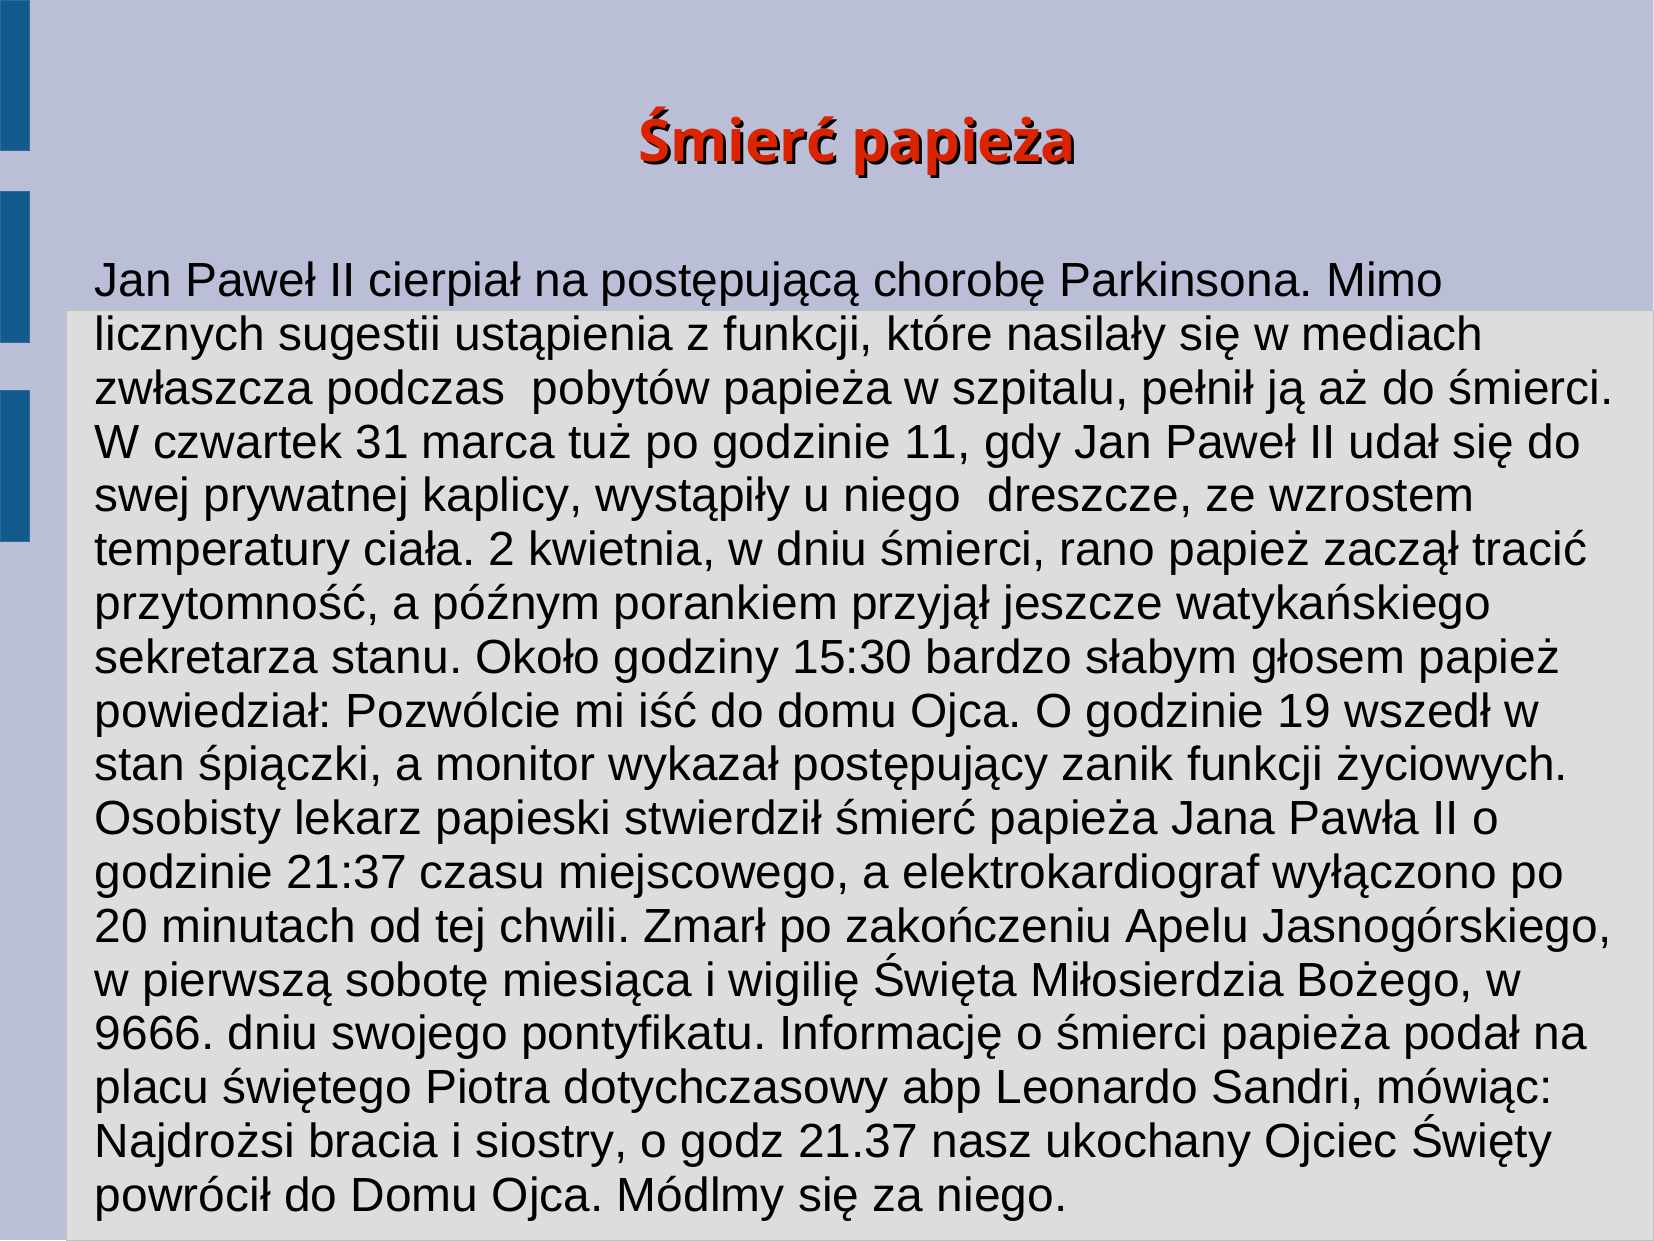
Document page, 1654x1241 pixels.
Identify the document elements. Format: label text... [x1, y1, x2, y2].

title Śmierć papieża [158, 35, 1571, 243]
list Jan Paweł II cierpiał na postępującą chorobę Parkinsona. Mimo licznych sugestii ustąpienia z funkcji, które nasilały się w mediach zwłaszcza podczas pobytów papieża w szpitalu, pełnił ją aż do śmierci. W czwartek 31 marca tuż po godzinie 11, gdy Jan Paweł II udał się do swej prywatnej kaplicy, wystąpiły u niego dreszcze, ze wzrostem temperatury ciała. 2 kwietnia, w dniu śmierci, rano papież zaczął tracić przytomność, a późnym porankiem przyjął jeszcze watykańskiego sekretarza stanu. Około godziny 15:30 bardzo słabym głosem papież powiedział: Pozwólcie mi iść do domu Ojca. O godzinie 19 wszedł w stan śpiączki, a monitor wykazał postępujący zanik funkcji życiowych. Osobisty lekarz papieski stwierdził śmierć papieża Jana Pawła II o godzinie 21:37 czasu miejscowego, a elektrokardiograf wyłączono po 20 minutach od tej chwili. Zmarł po zakończeniu Apelu Jasnogórskiego, w pierwszą sobotę miesiąca i wigilię Święta Miłosierdzia Bożego, w 9666. dniu swojego pontyfikatu. Informację o śmierci papieża podał na placu świętego Piotra dotychczasowy abp Leonardo Sandri, mówiąc: Najdrożsi bracia i siostry, o godz 21.37 nasz ukochany Ojciec Święty powrócił do Domu Ojca. Módlmy się za niego. [23, 253, 1630, 1241]
